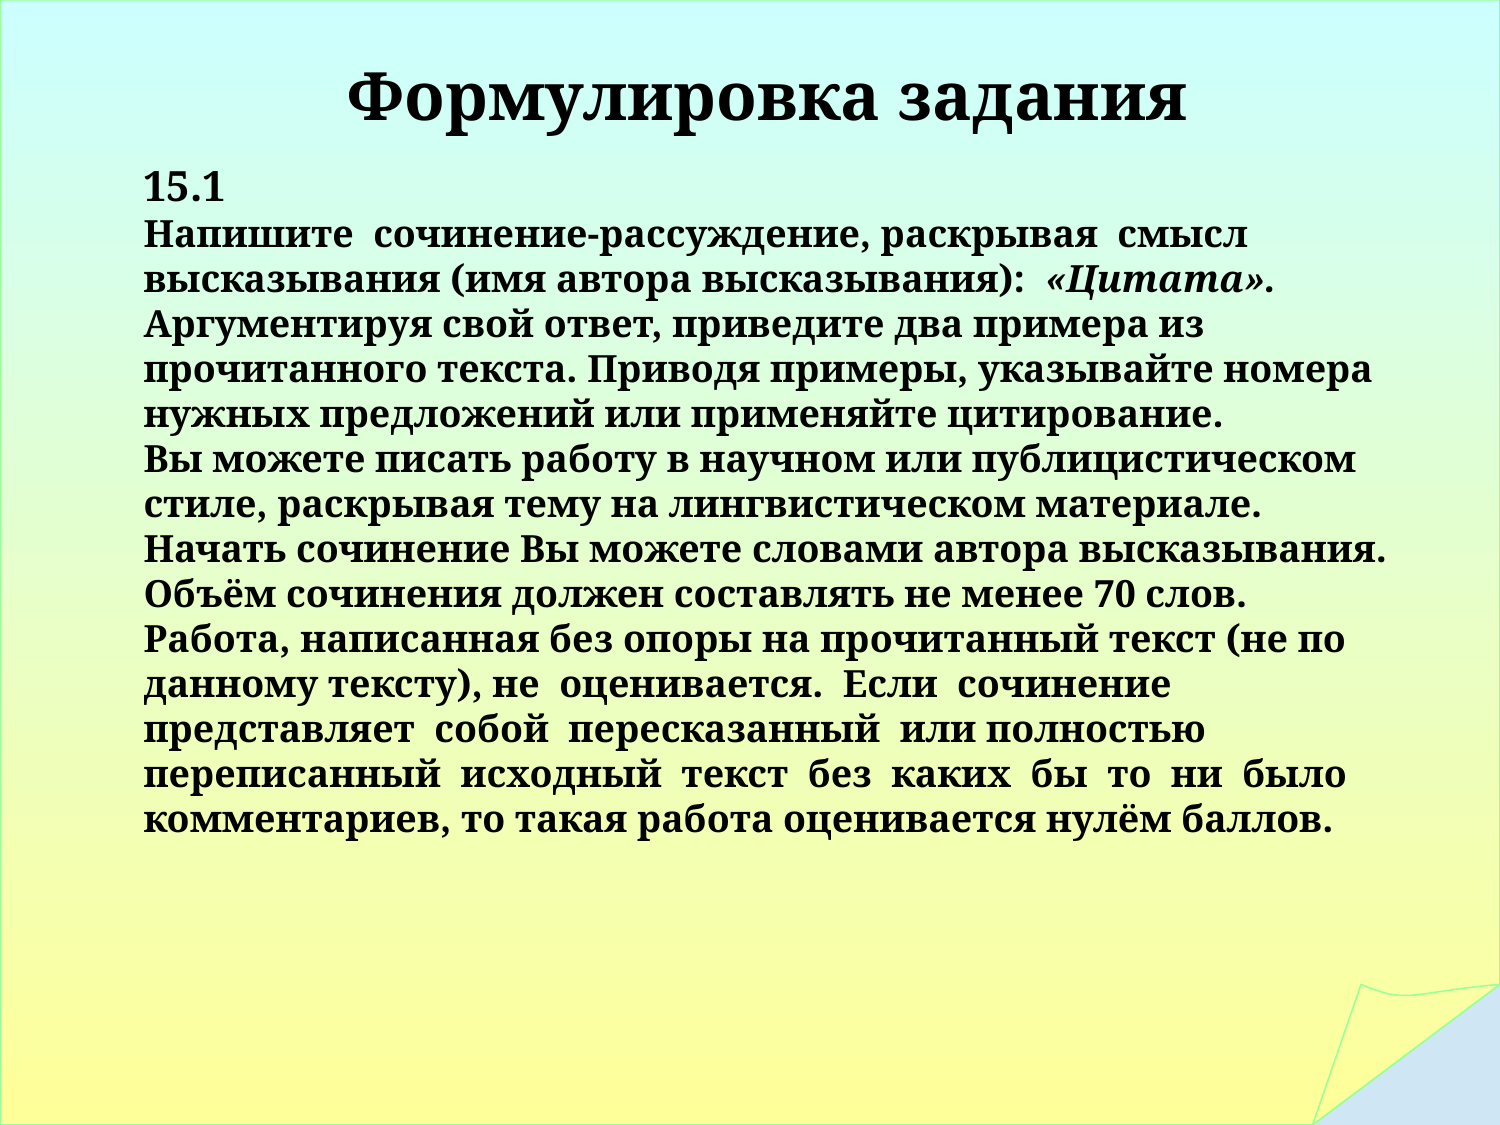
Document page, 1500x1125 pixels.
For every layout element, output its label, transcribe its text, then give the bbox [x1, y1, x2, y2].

text_box 15.1 Напишите сочинение-рассуждение, раскрывая смысл высказывания (имя автора высказывания): «Цитата». Аргументируя свой ответ, приведите два примера из прочитанного текста. Приводя примеры, указывайте номера нужных предложений или применяйте цитирование. Вы можете писать работу в научном или публицистическом стиле, раскрывая тему на лингвистическом материале. Начать сочинение Вы можете словами автора высказывания. Объём сочинения должен составлять не менее 70 слов. Работа, написанная без опоры на прочитанный текст (не по данному тексту), не оценивается. Если сочинение представляет собой пересказанный или полностью переписанный исходный текст без каких бы то ни было комментариев, то такая работа оценивается нулём баллов. [128, 152, 1418, 848]
text_box Формулировка задания [140, 46, 1395, 142]
text_box [0, 0, 1500, 1125]
